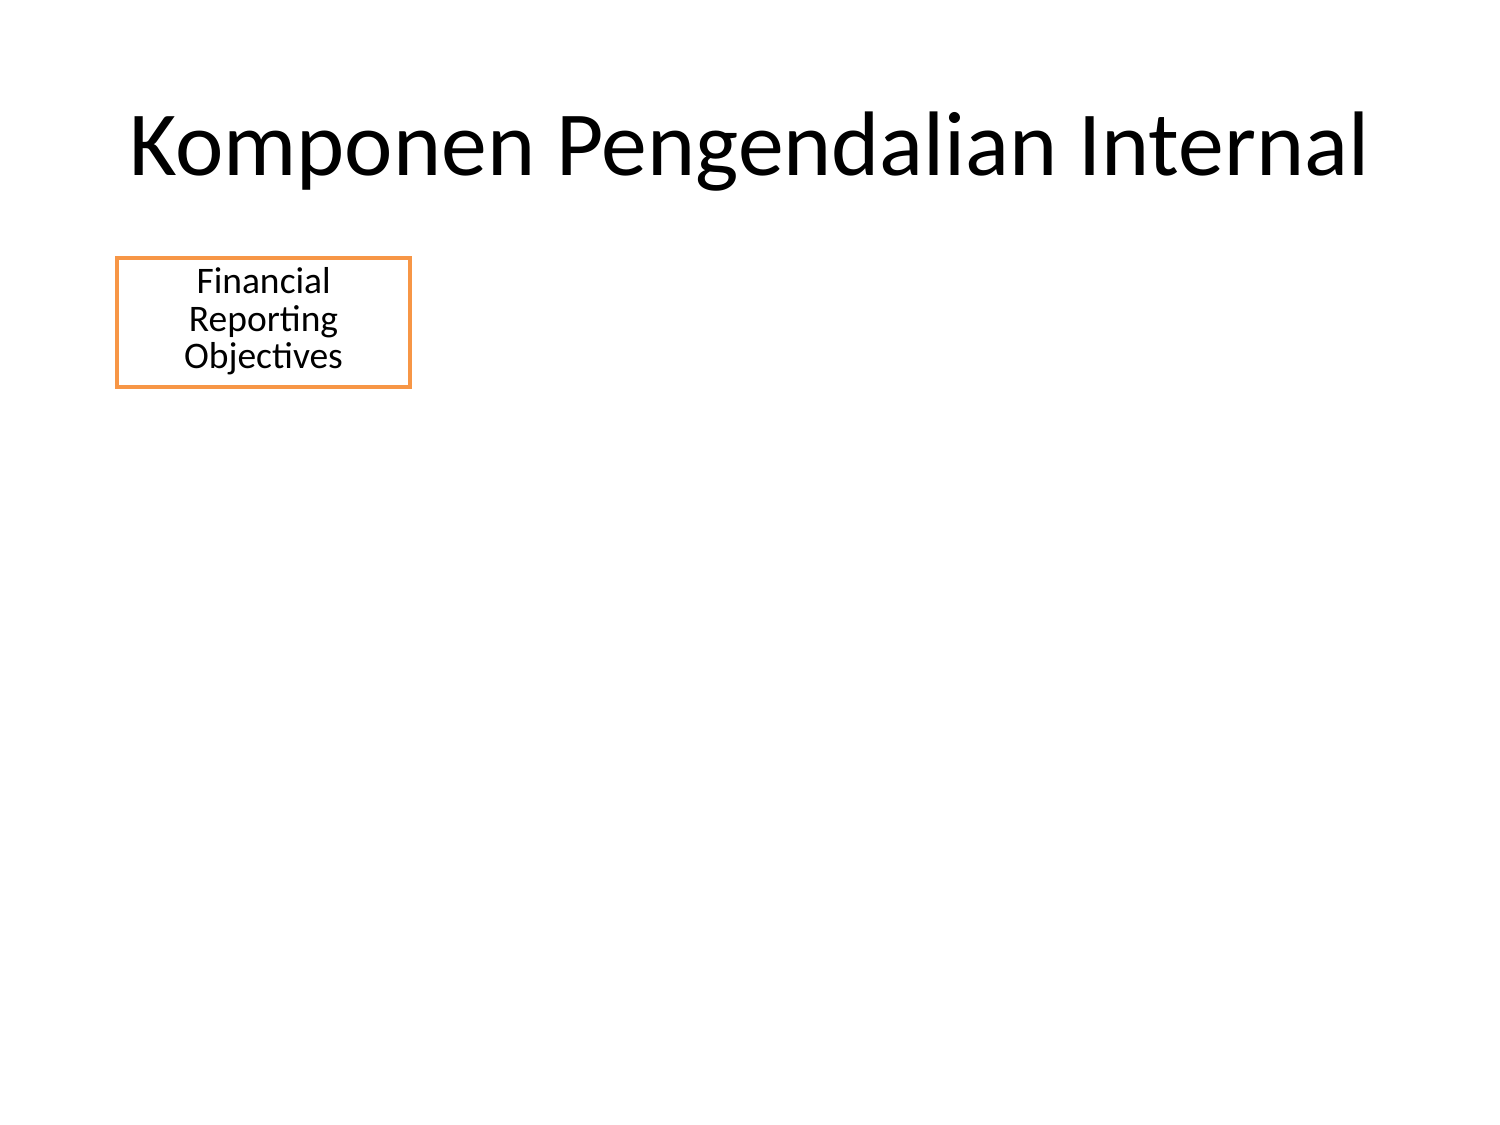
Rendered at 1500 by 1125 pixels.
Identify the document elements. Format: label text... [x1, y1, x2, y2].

title Komponen Pengendalian Internal [75, 45, 1425, 233]
picture [75, 262, 1425, 1005]
text_box Financial Reporting Objectives [117, 257, 411, 387]
